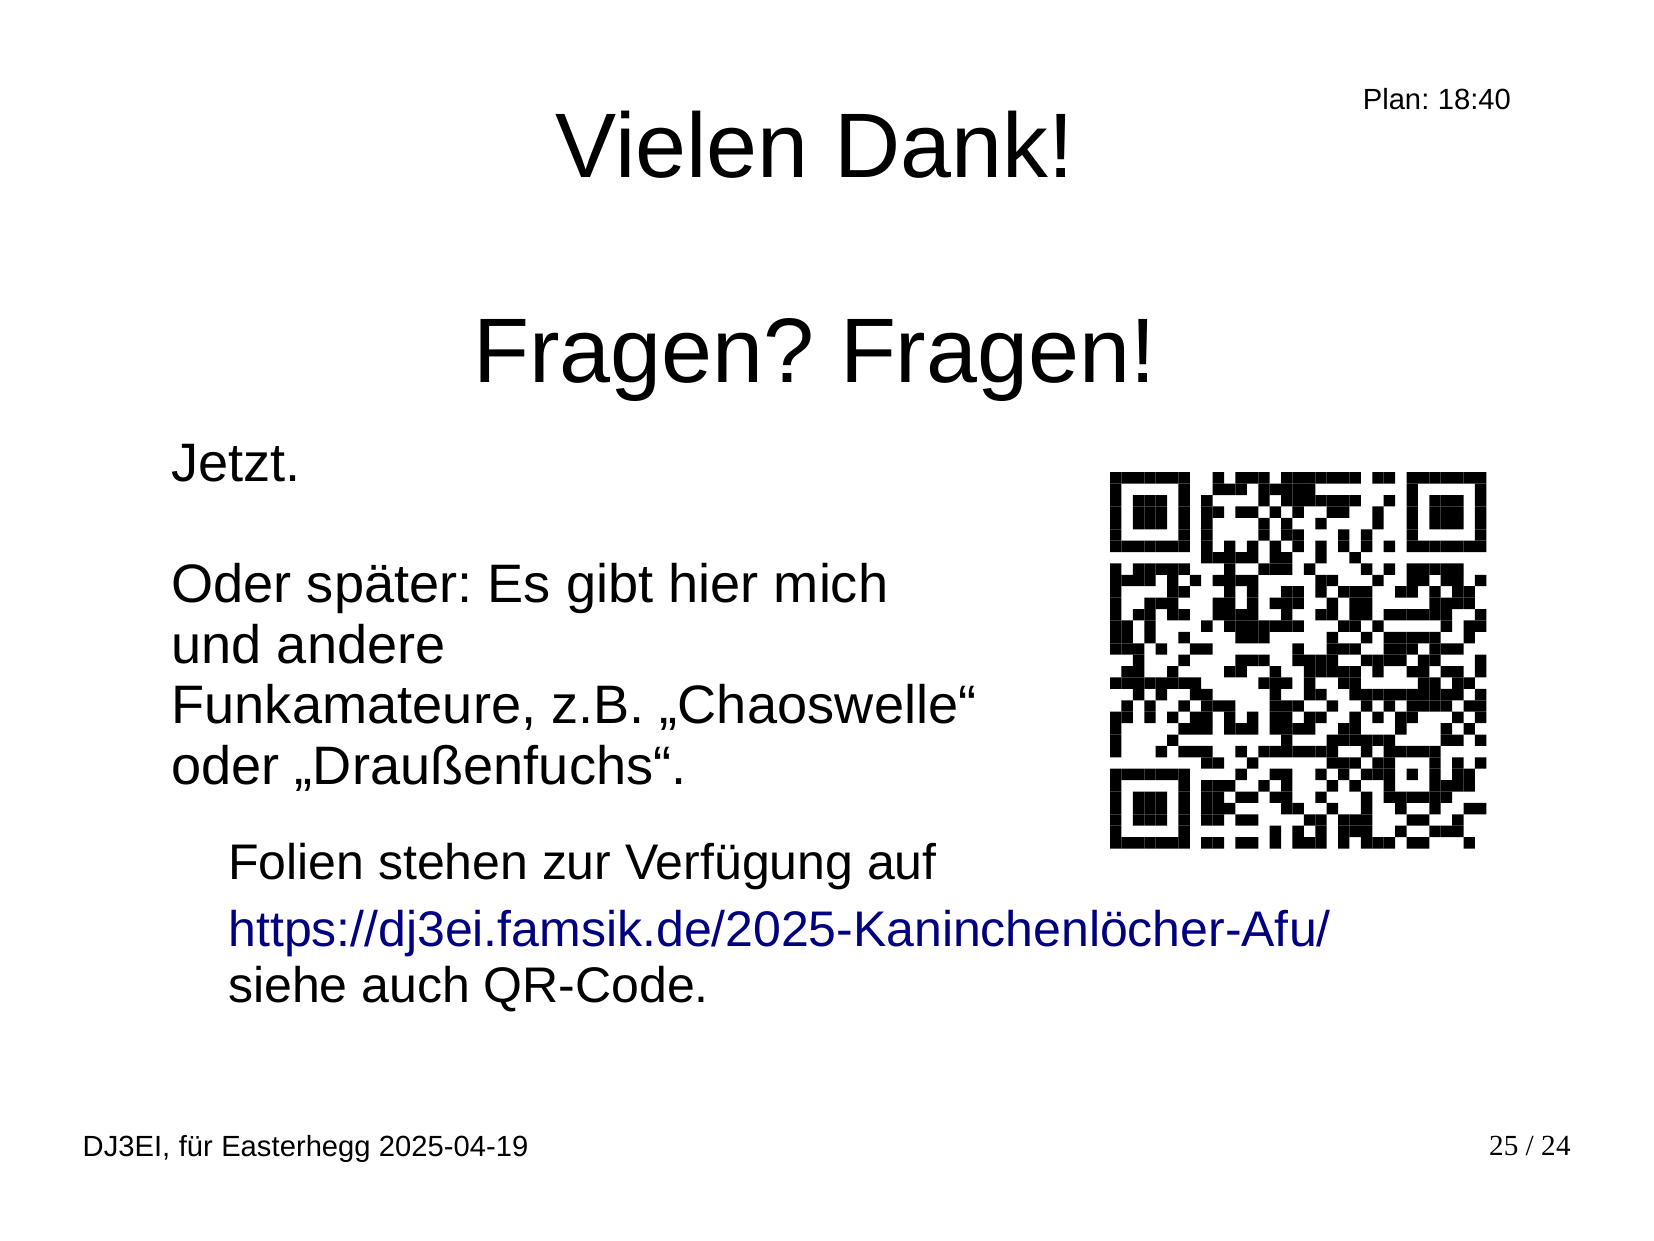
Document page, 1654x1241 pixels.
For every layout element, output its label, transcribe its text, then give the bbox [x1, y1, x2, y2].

title Vielen Dank! Fragen? Fragen! [70, 93, 1559, 402]
text_box Jetzt. Oder später: Es gibt hier mich und andere Funkamateure, z.B. „Chaoswelle“ oder „Draußenfuchs“. [156, 425, 993, 804]
text_box Folien stehen zur Verfügung auf https://dj3ei.famsik.de/2025-Kaninchenlöcher-Afu/ siehe auch QR-Code. [213, 826, 1347, 1077]
text_box Plan: 18:40 [1348, 75, 1527, 123]
picture [1062, 425, 1534, 896]
